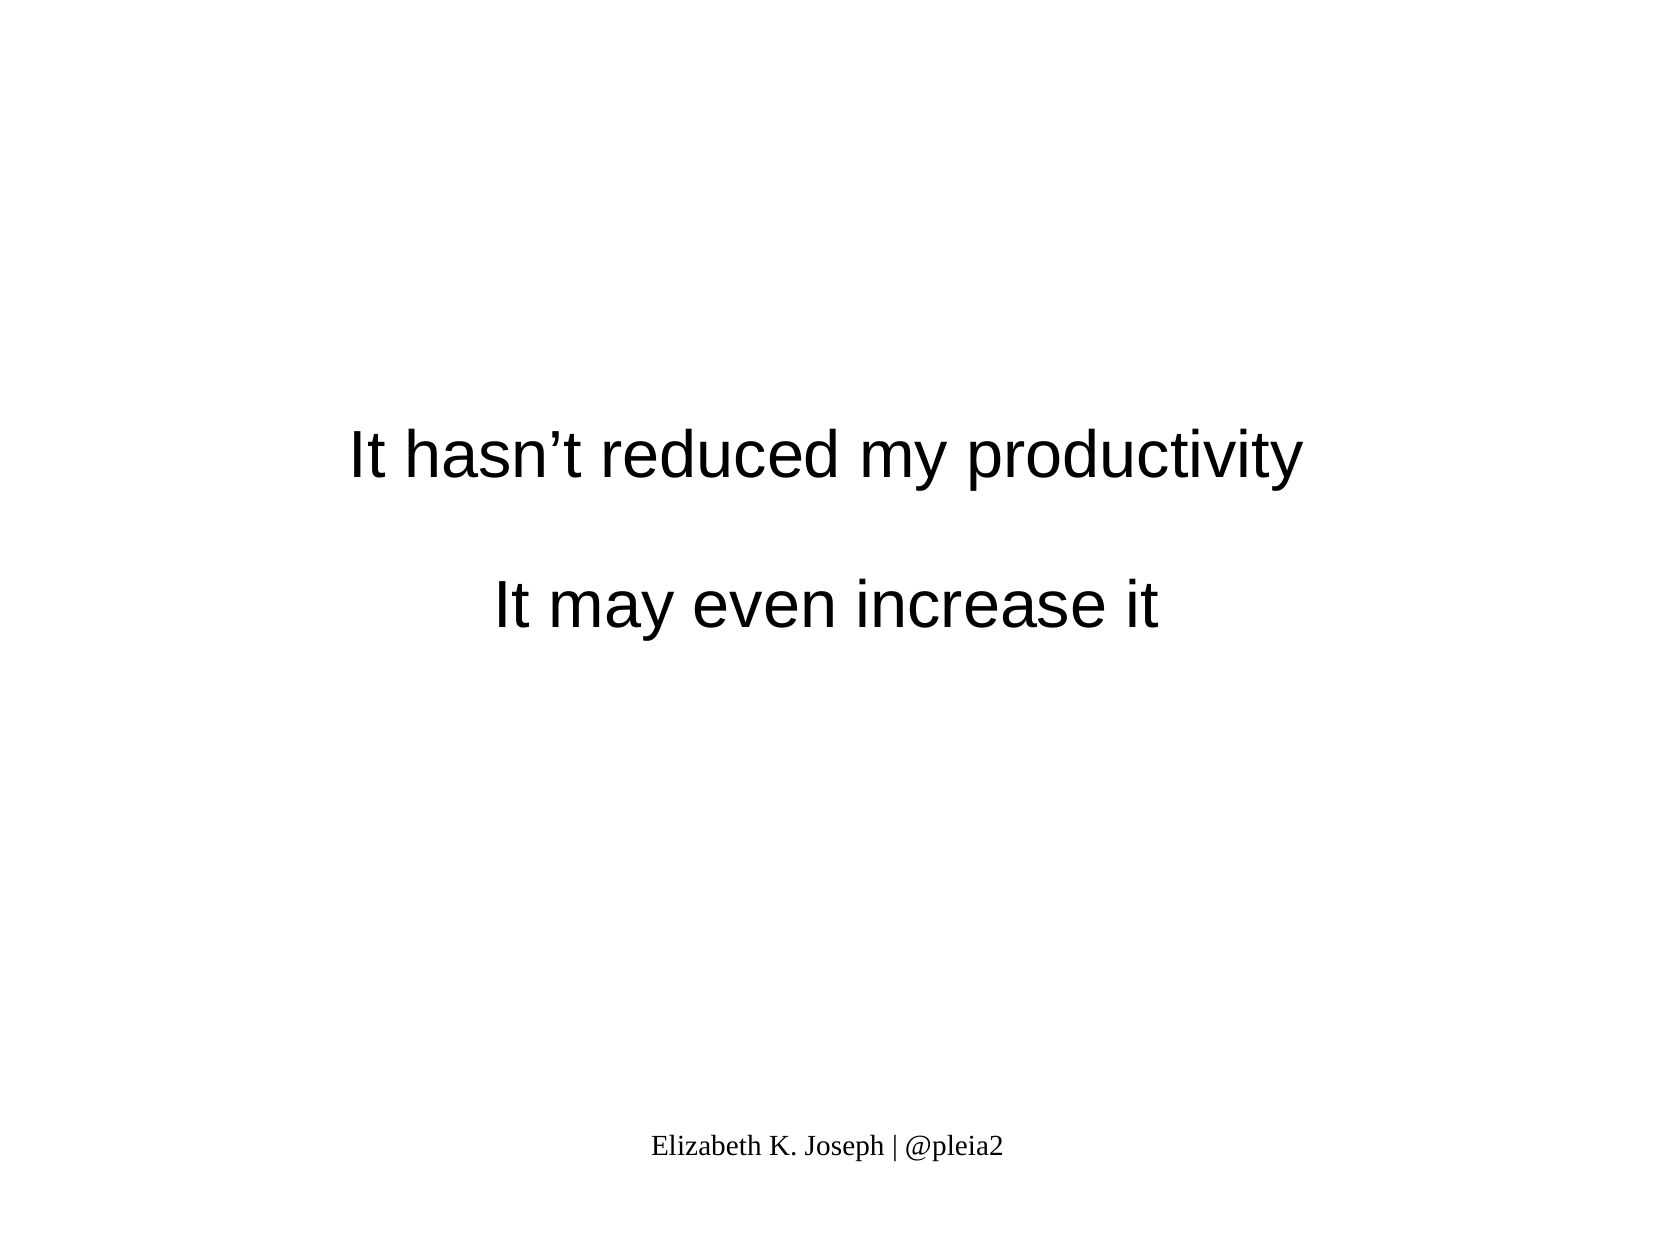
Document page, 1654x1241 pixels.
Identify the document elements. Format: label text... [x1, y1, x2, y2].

subtitle It hasn’t reduced my productivity It may even increase it [82, 49, 1571, 1010]
